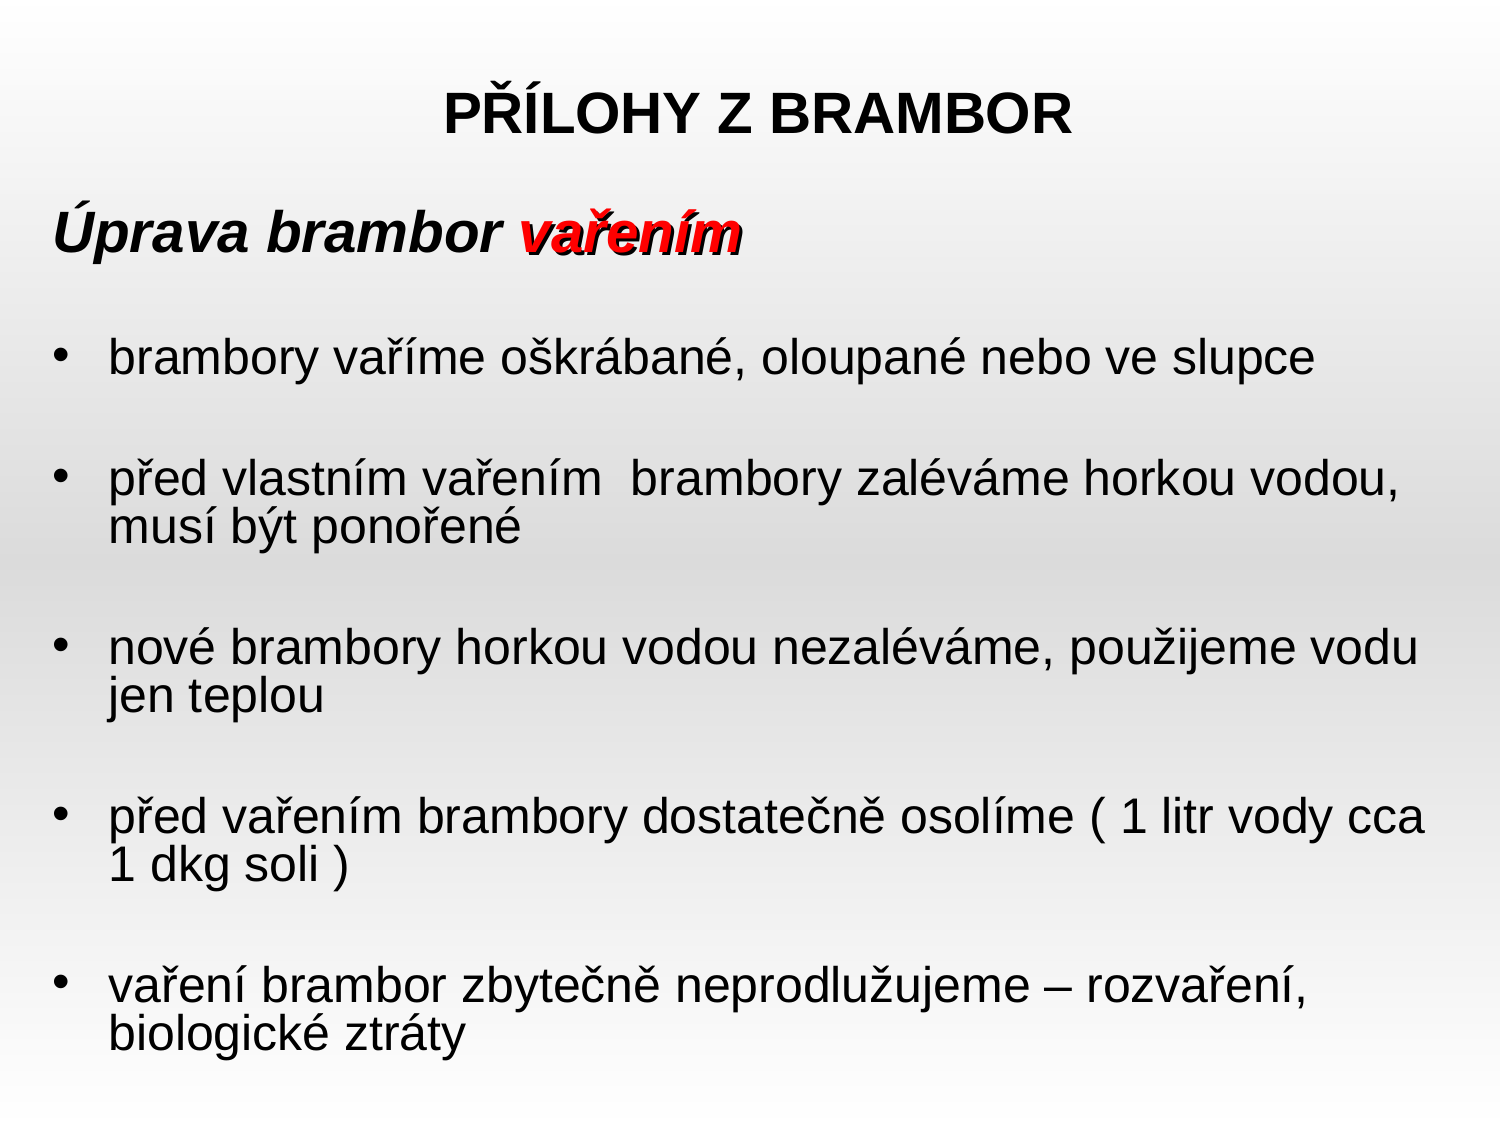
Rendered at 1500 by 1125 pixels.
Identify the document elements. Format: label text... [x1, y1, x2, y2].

title PŘÍLOHY Z BRAMBOR [75, 45, 1426, 176]
list Úprava brambor vařením brambory vaříme oškrábané, oloupané nebo ve slupce před vlastním vařením brambory zaléváme horkou vodou, musí být ponořené nové brambory horkou vodou nezaléváme, použijeme vodu jen teplou před vařením brambory dostatečně osolíme ( 1 litr vody cca 1 dkg soli ) vaření brambor zbytečně neprodlužujeme – rozvaření, biologické ztráty [37, 200, 1450, 1068]
